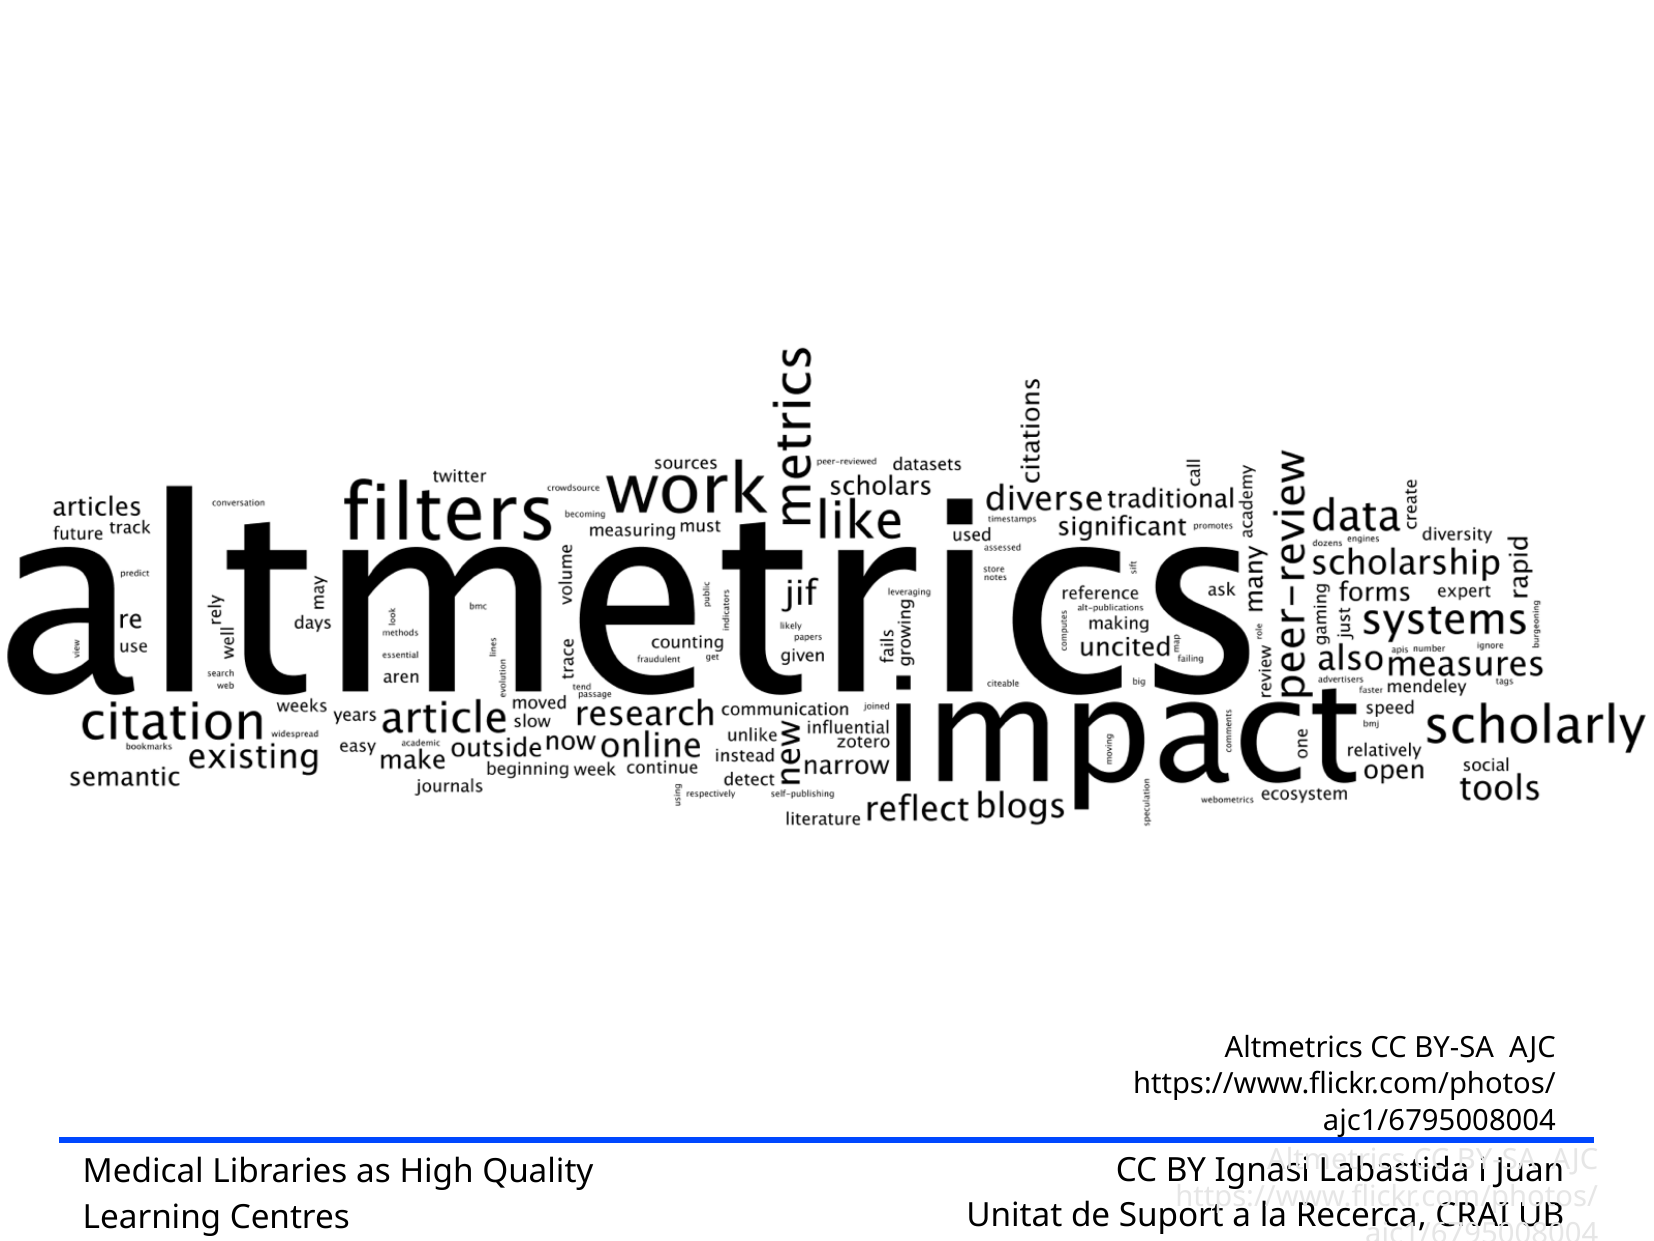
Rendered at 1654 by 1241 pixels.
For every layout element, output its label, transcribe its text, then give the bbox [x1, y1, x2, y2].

picture [0, 323, 1654, 863]
text_box Altmetrics CC BY-SA AJC https://www.flickr.com/photos/ajc1/6795008004 [972, 1020, 1571, 1112]
text_box Altmetrics CC BY-SA AJC https://www.flickr.com/photos/ajc1/6795008004 [953, 1132, 1614, 1224]
